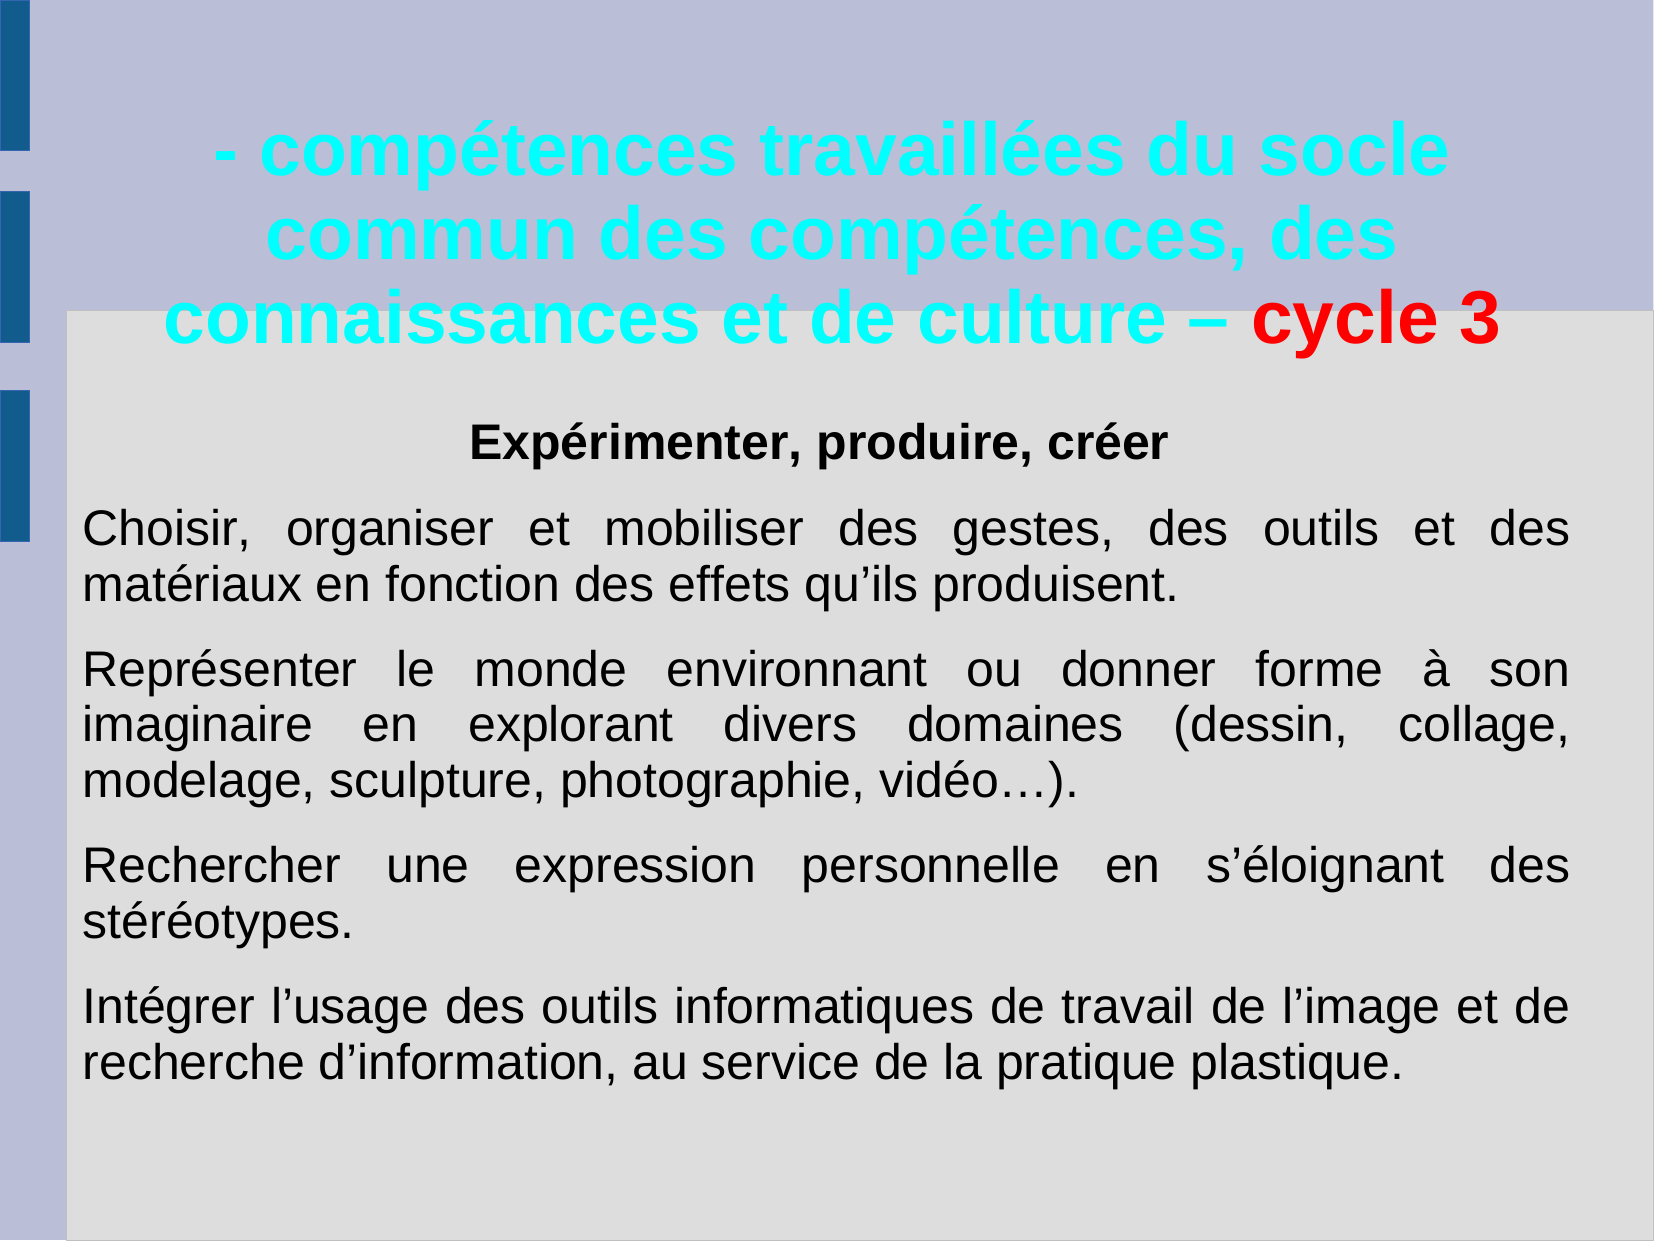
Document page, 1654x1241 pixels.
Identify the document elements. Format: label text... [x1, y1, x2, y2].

list Expérimenter, produire, créer Choisir, organiser et mobiliser des gestes, des outils et des matériaux en fonction des effets qu’ils produisent. Représenter le monde environnant ou donner forme à son imaginaire en explorant divers domaines (dessin, collage, modelage, sculpture, photographie, vidéo…). Rechercher une expression personnelle en s’éloignant des stéréotypes. Intégrer l’usage des outils informatiques de travail de l’image et de recherche d’information, au service de la pratique plastique. [82, 414, 1571, 1134]
title - compétences travaillées du socle commun des compétences, des connaissances et de culture – cycle 3 [82, 23, 1571, 360]
